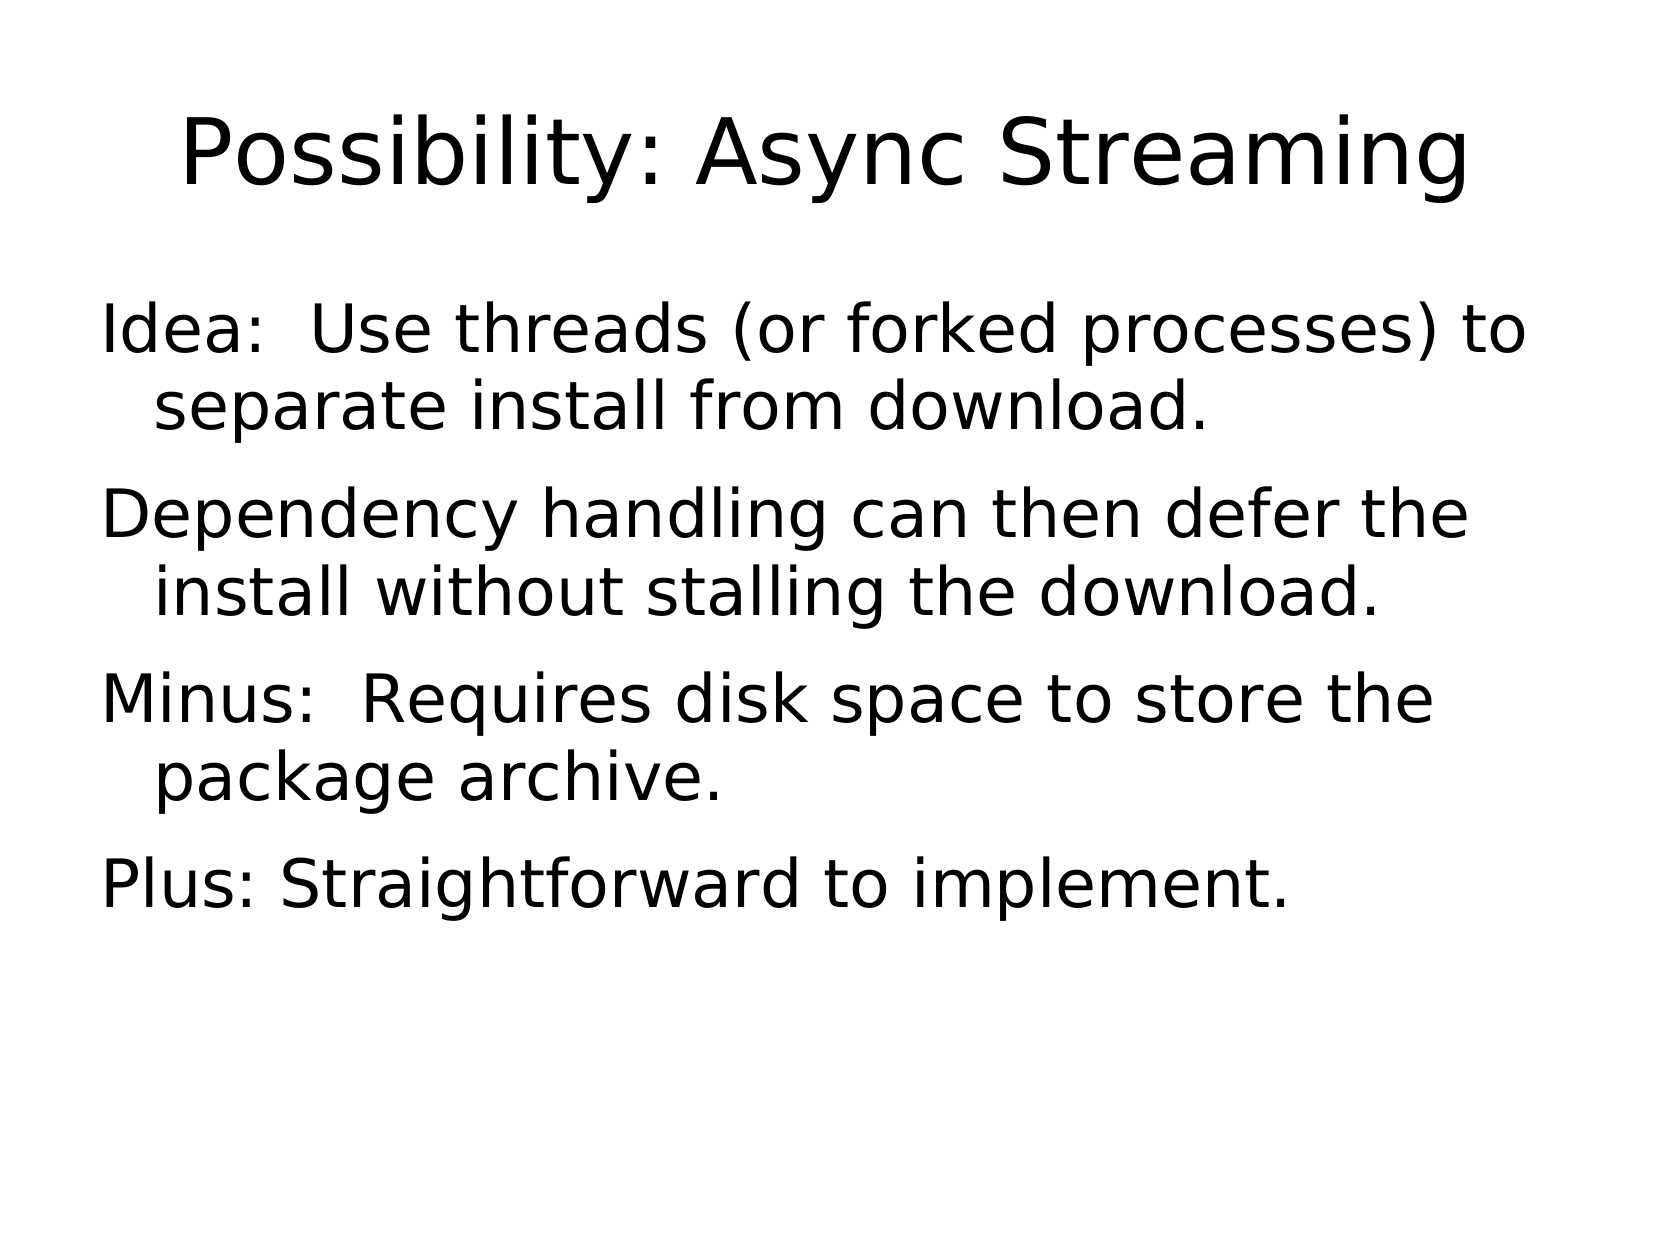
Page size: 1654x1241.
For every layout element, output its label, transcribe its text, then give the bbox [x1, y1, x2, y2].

list Idea: Use threads (or forked processes) to separate install from download. Dependency handling can then defer the install without stalling the download. Minus: Requires disk space to store the package archive. Plus: Straightforward to implement. [82, 290, 1571, 1109]
title Possibility: Async Streaming [82, 49, 1571, 257]
